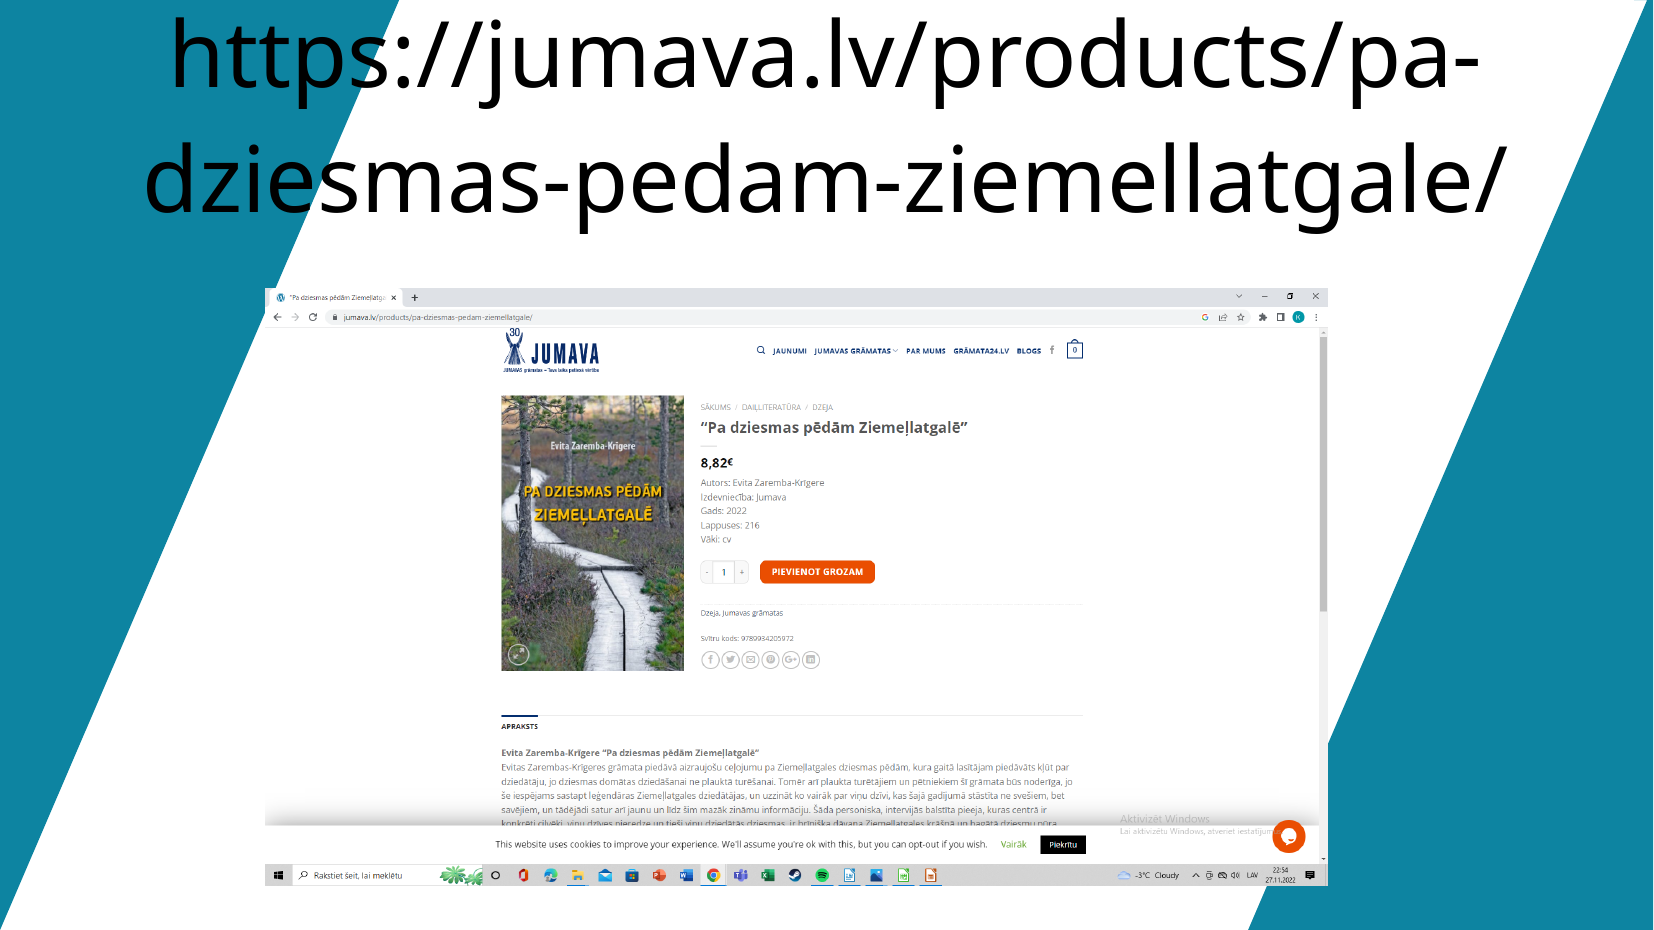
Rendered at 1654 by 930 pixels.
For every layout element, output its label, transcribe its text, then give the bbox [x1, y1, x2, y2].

picture [265, 288, 1328, 886]
title https://jumava.lv/products/pa-dziesmas-pedam-ziemellatgale/ [82, 179, 1571, 240]
